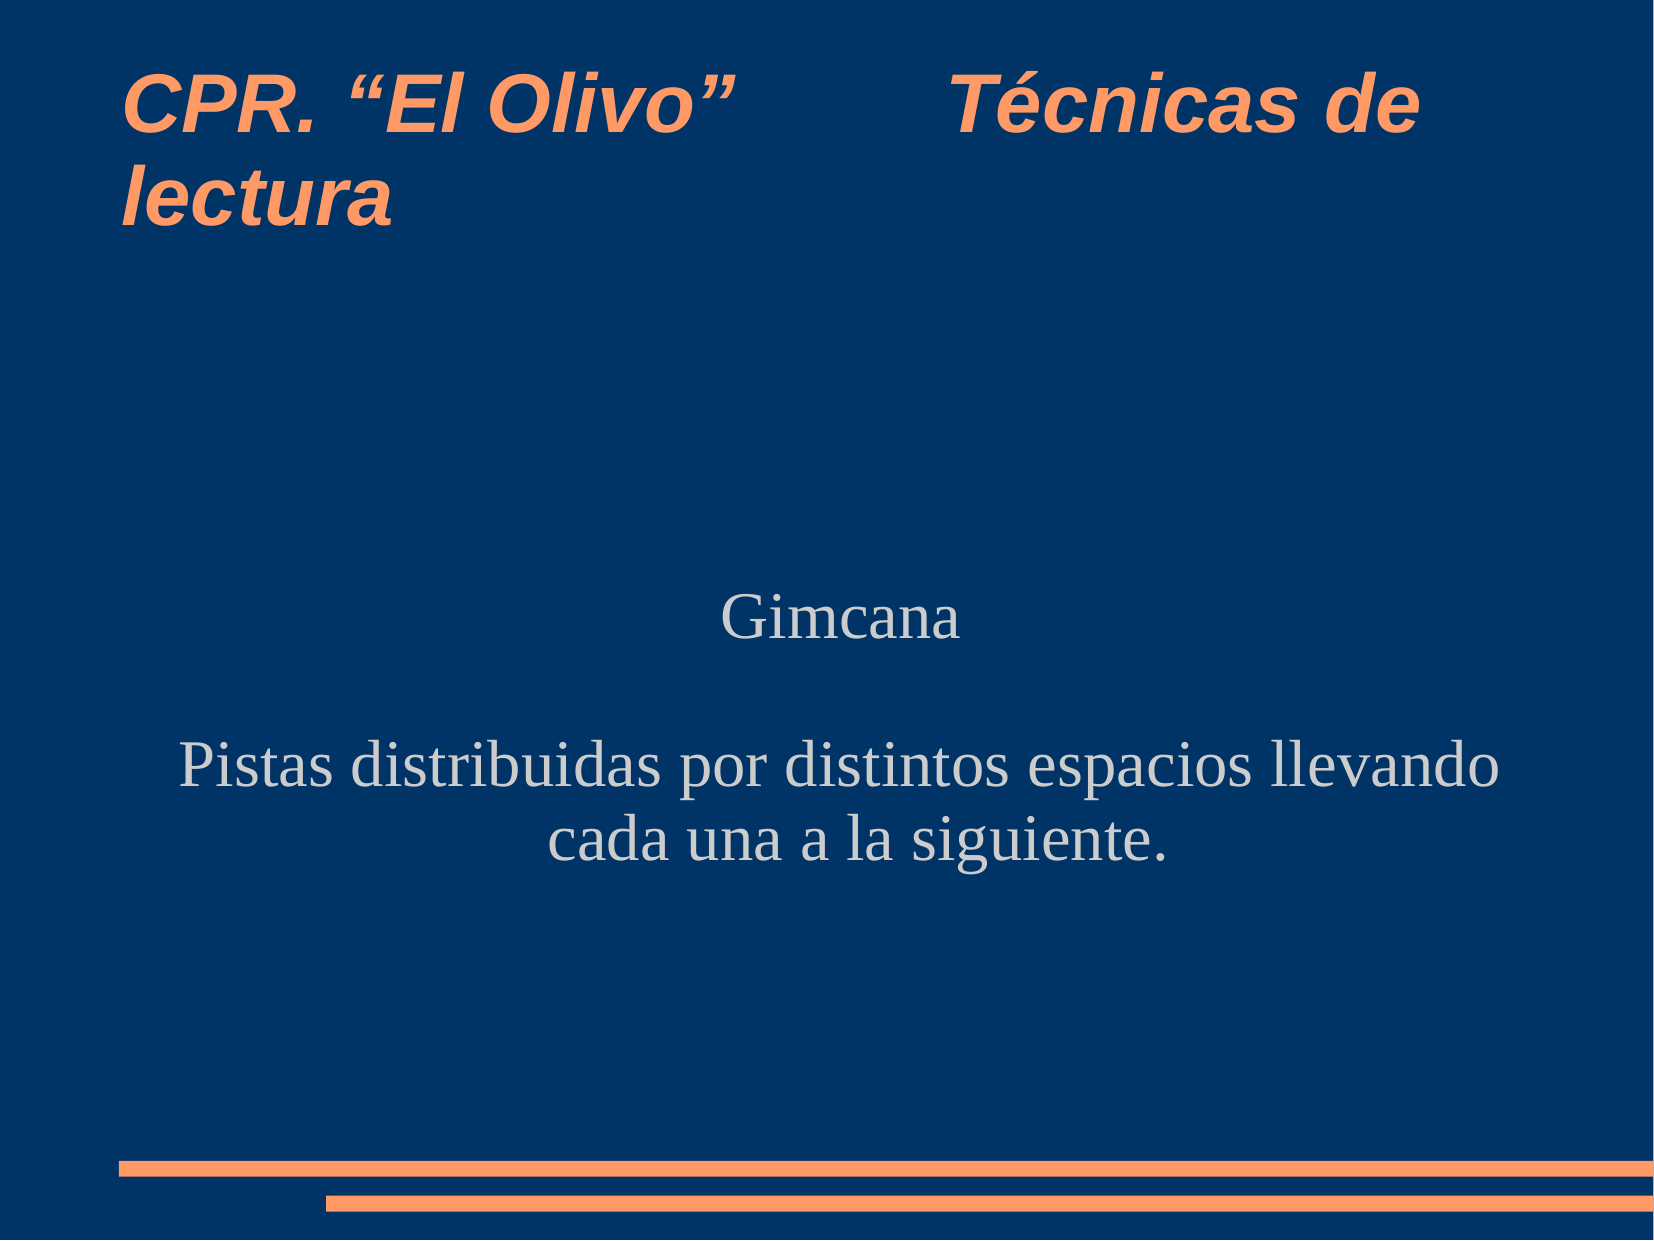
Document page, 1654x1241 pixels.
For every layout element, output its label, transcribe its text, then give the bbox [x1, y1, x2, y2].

title CPR. “El Olivo” Técnicas de lectura [121, 46, 1534, 254]
subtitle Gimcana Pistas distribuidas por distintos espacios llevando cada una a la siguiente. [121, 322, 1561, 1132]
